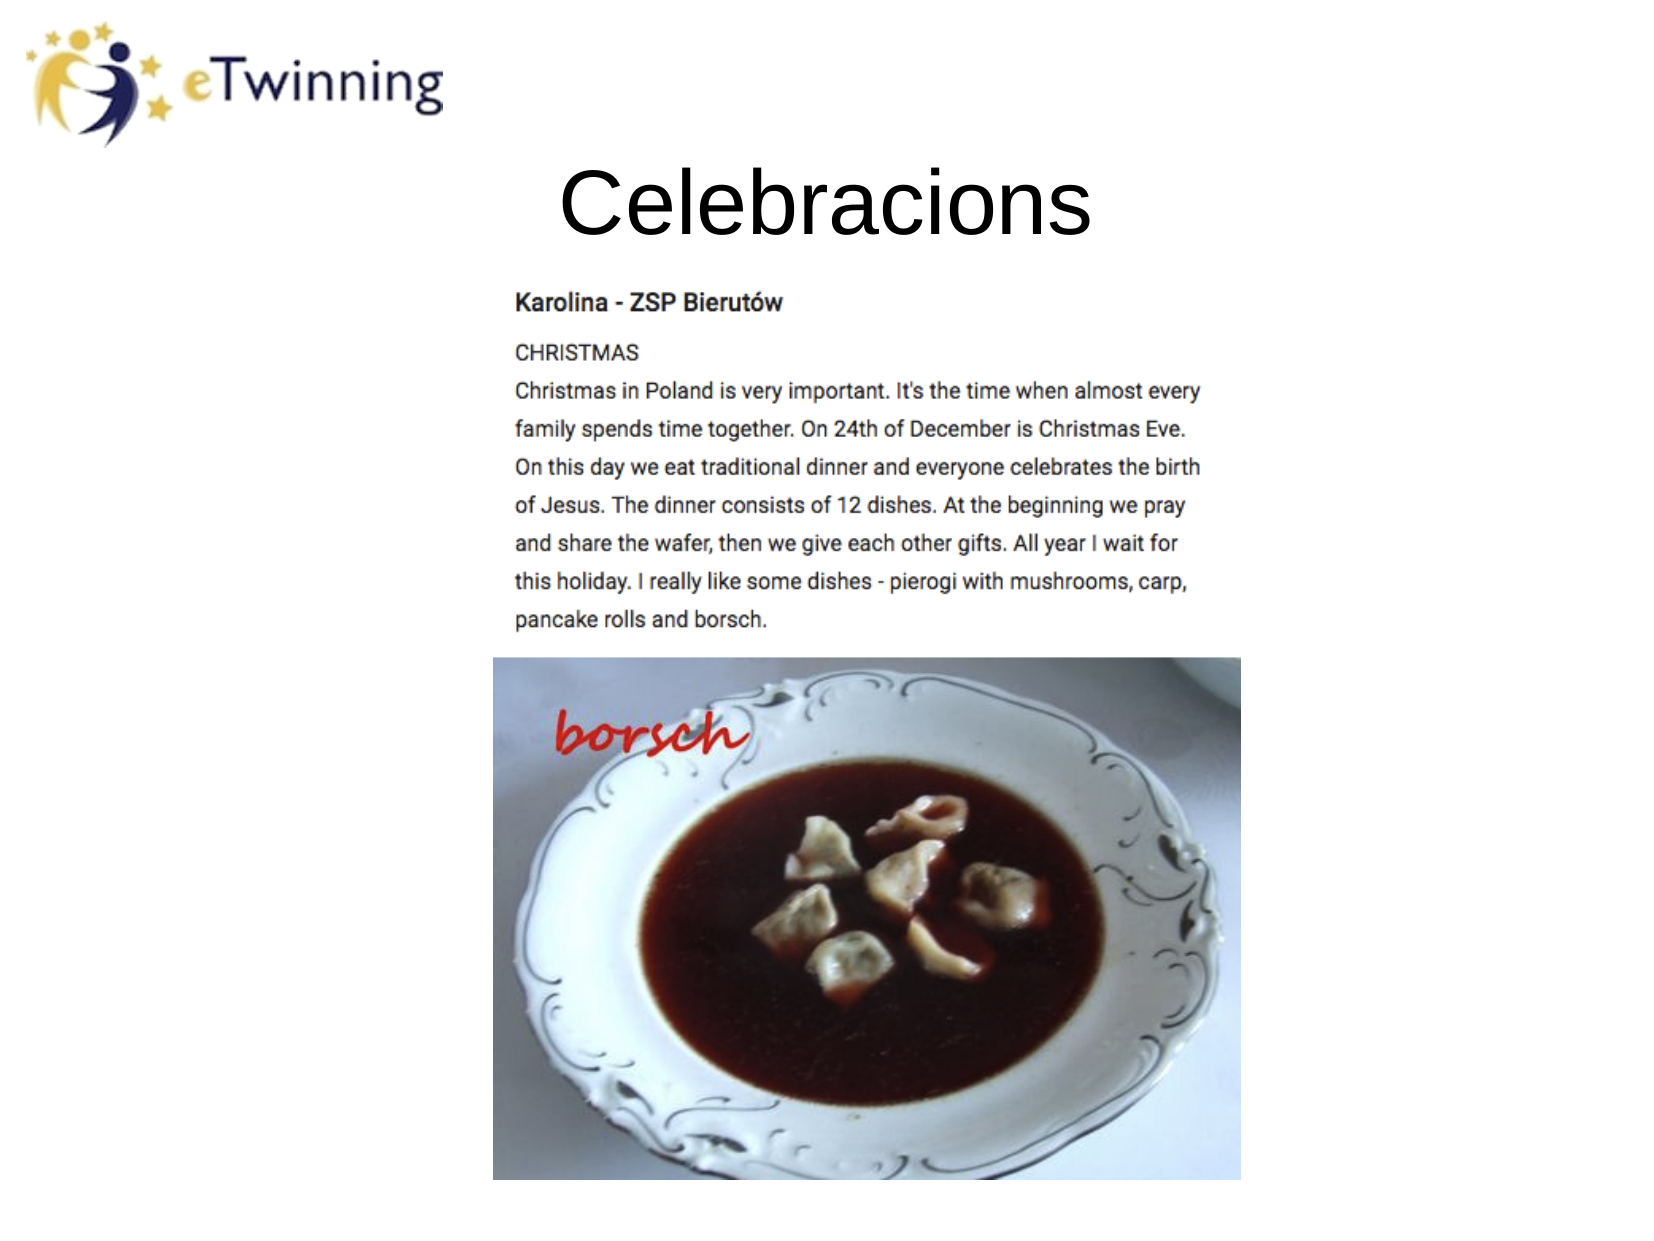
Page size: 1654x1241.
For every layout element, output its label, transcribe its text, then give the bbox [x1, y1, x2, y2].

picture [493, 283, 1241, 1180]
title Celebracions [82, 147, 1571, 259]
picture [26, 20, 443, 148]
